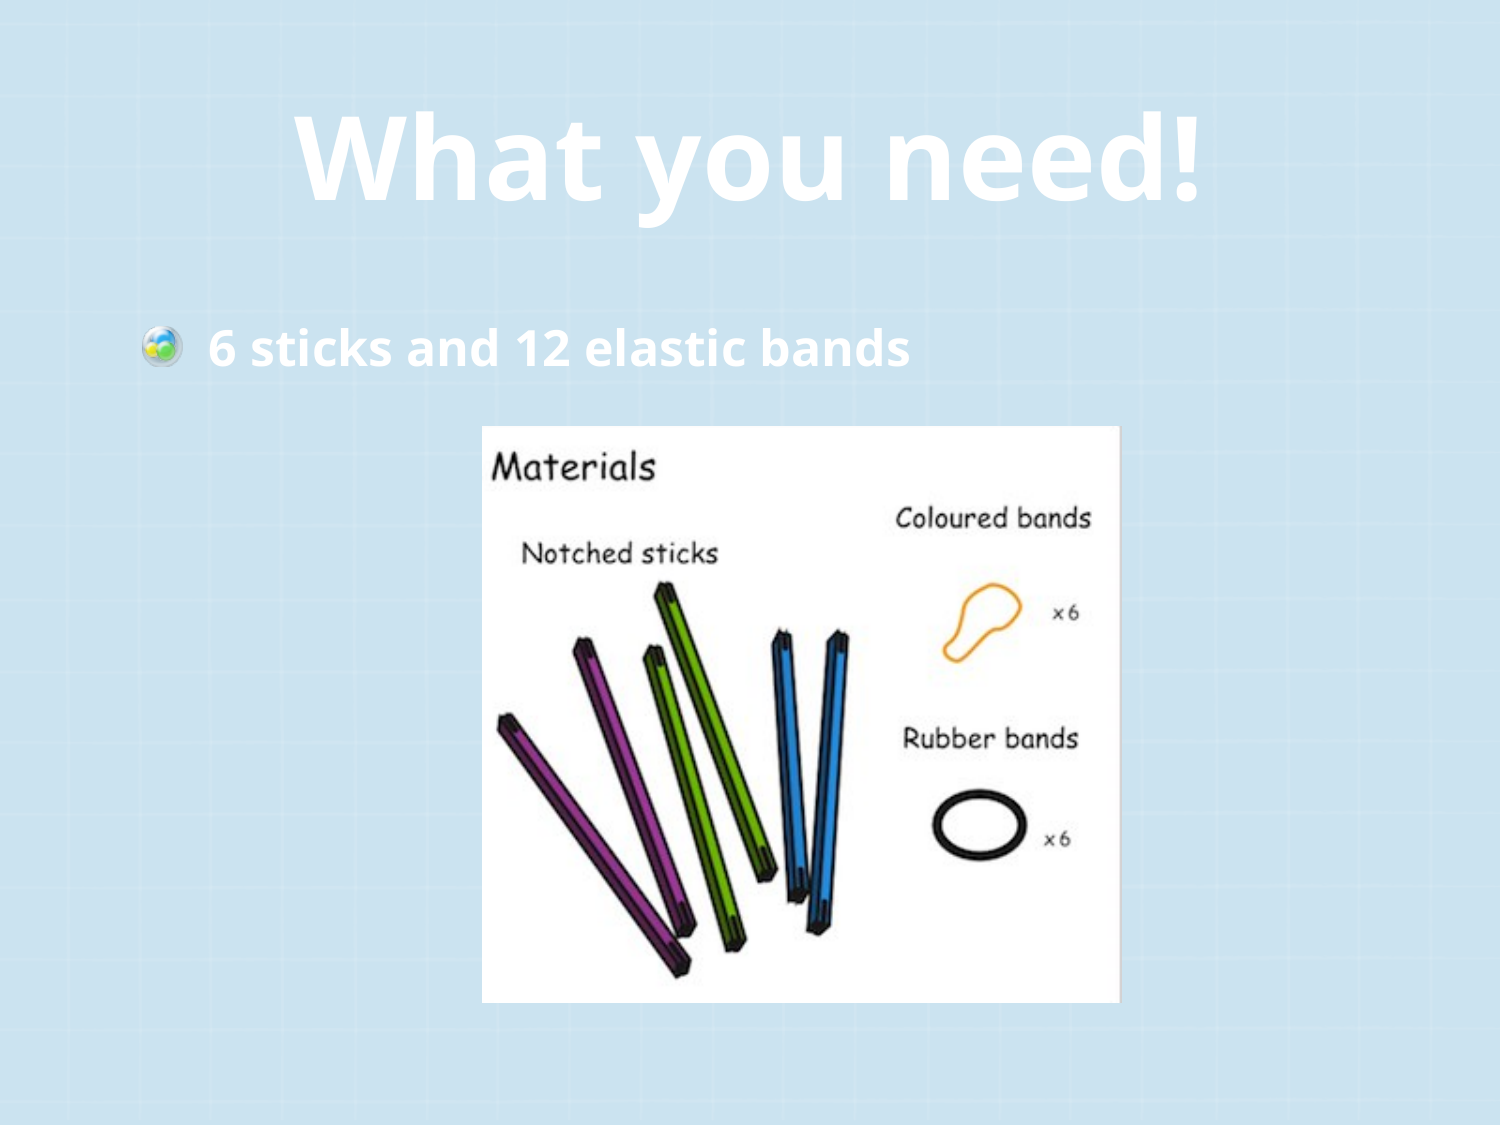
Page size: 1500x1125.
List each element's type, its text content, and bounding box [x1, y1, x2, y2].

title What you need! [127, 17, 1372, 289]
picture [0, 0, 1500, 1125]
list 6 sticks and 12 elastic bands [127, 308, 1372, 958]
